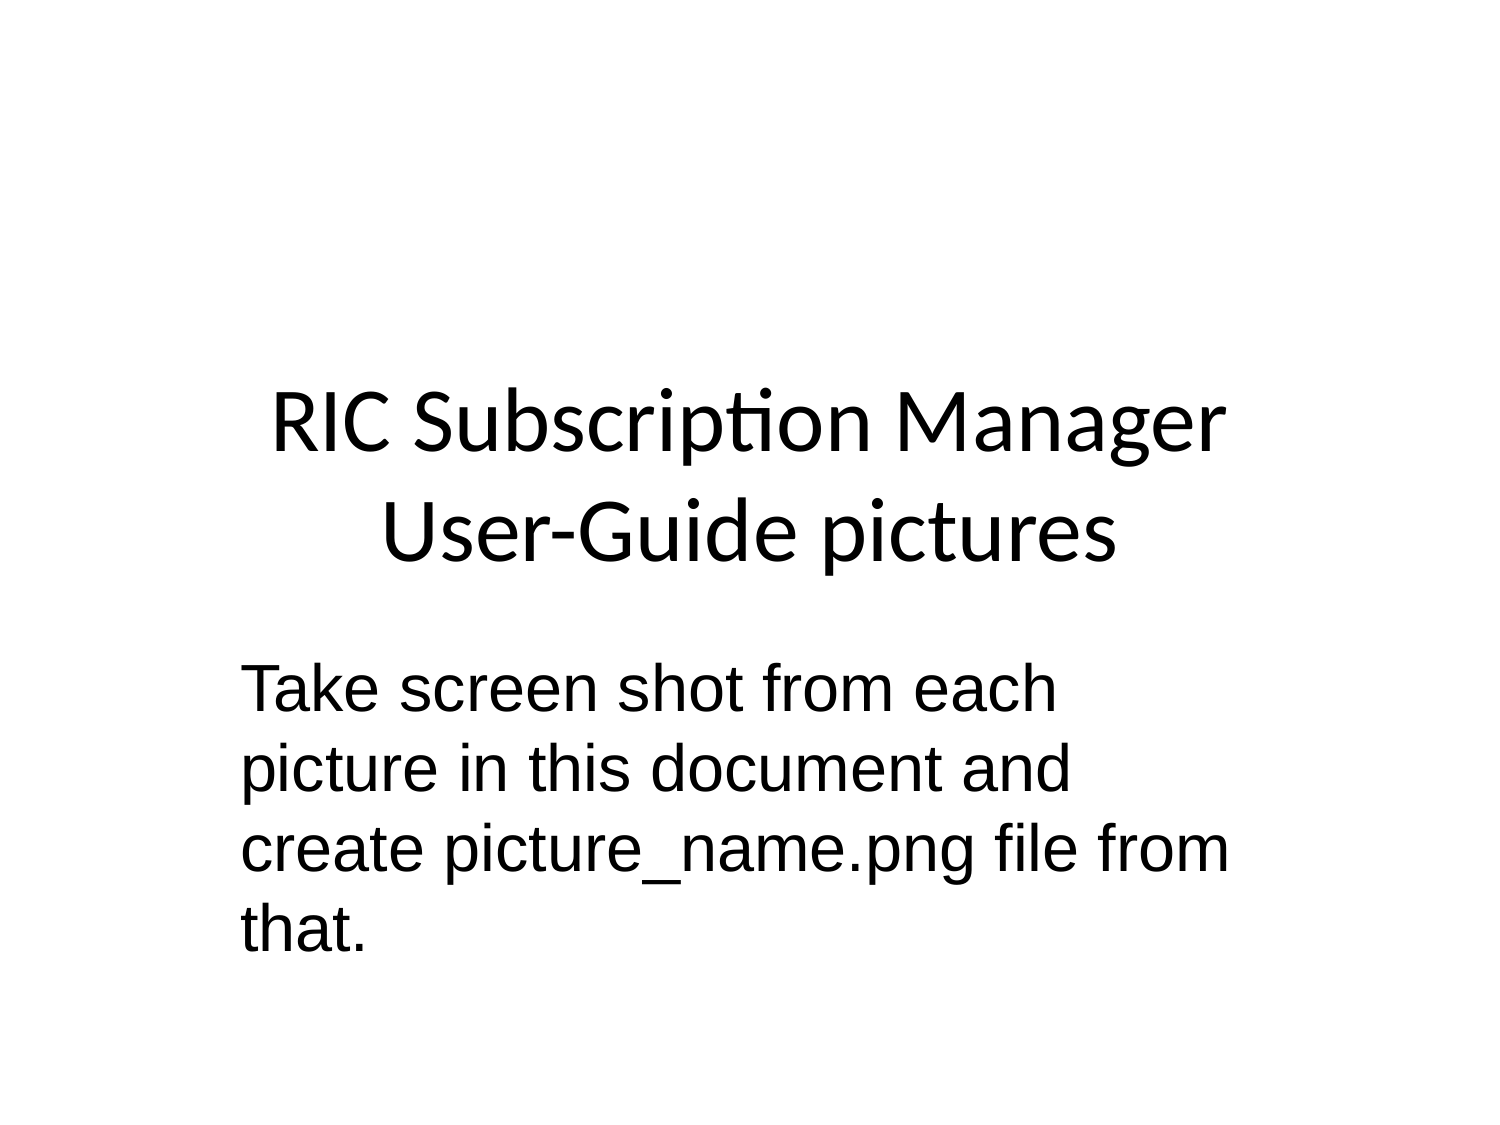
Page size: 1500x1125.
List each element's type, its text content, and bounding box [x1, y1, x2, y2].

title RIC Subscription Manager User-Guide pictures [112, 349, 1388, 591]
subtitle Take screen shot from each picture in this document and create picture_name.png file from that. [225, 637, 1275, 925]
